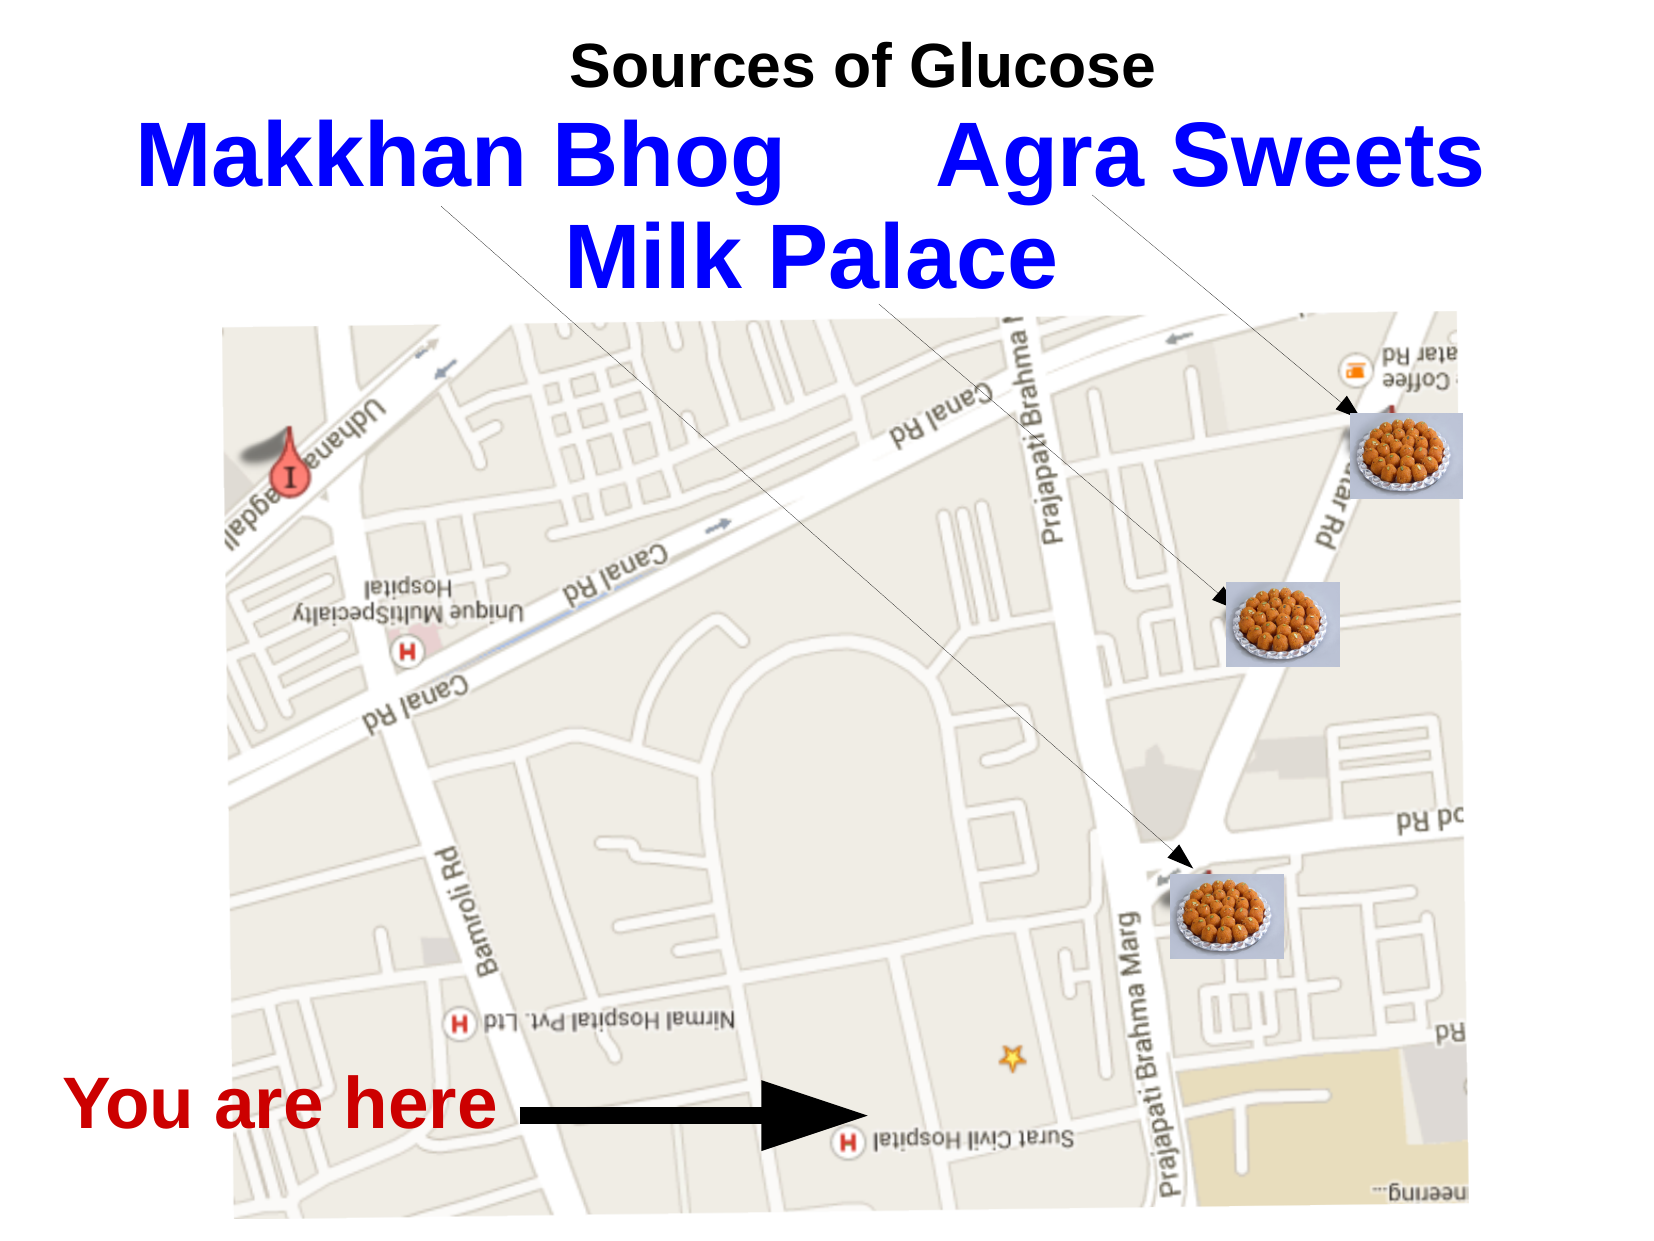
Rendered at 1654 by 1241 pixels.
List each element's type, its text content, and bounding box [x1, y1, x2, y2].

text_box You are here [47, 1055, 584, 1152]
title Makkhan Bhog Agra Sweets Milk Palace [104, 103, 1519, 309]
picture [221, 310, 1469, 1219]
text_box Sources of Glucose [555, 23, 1264, 109]
